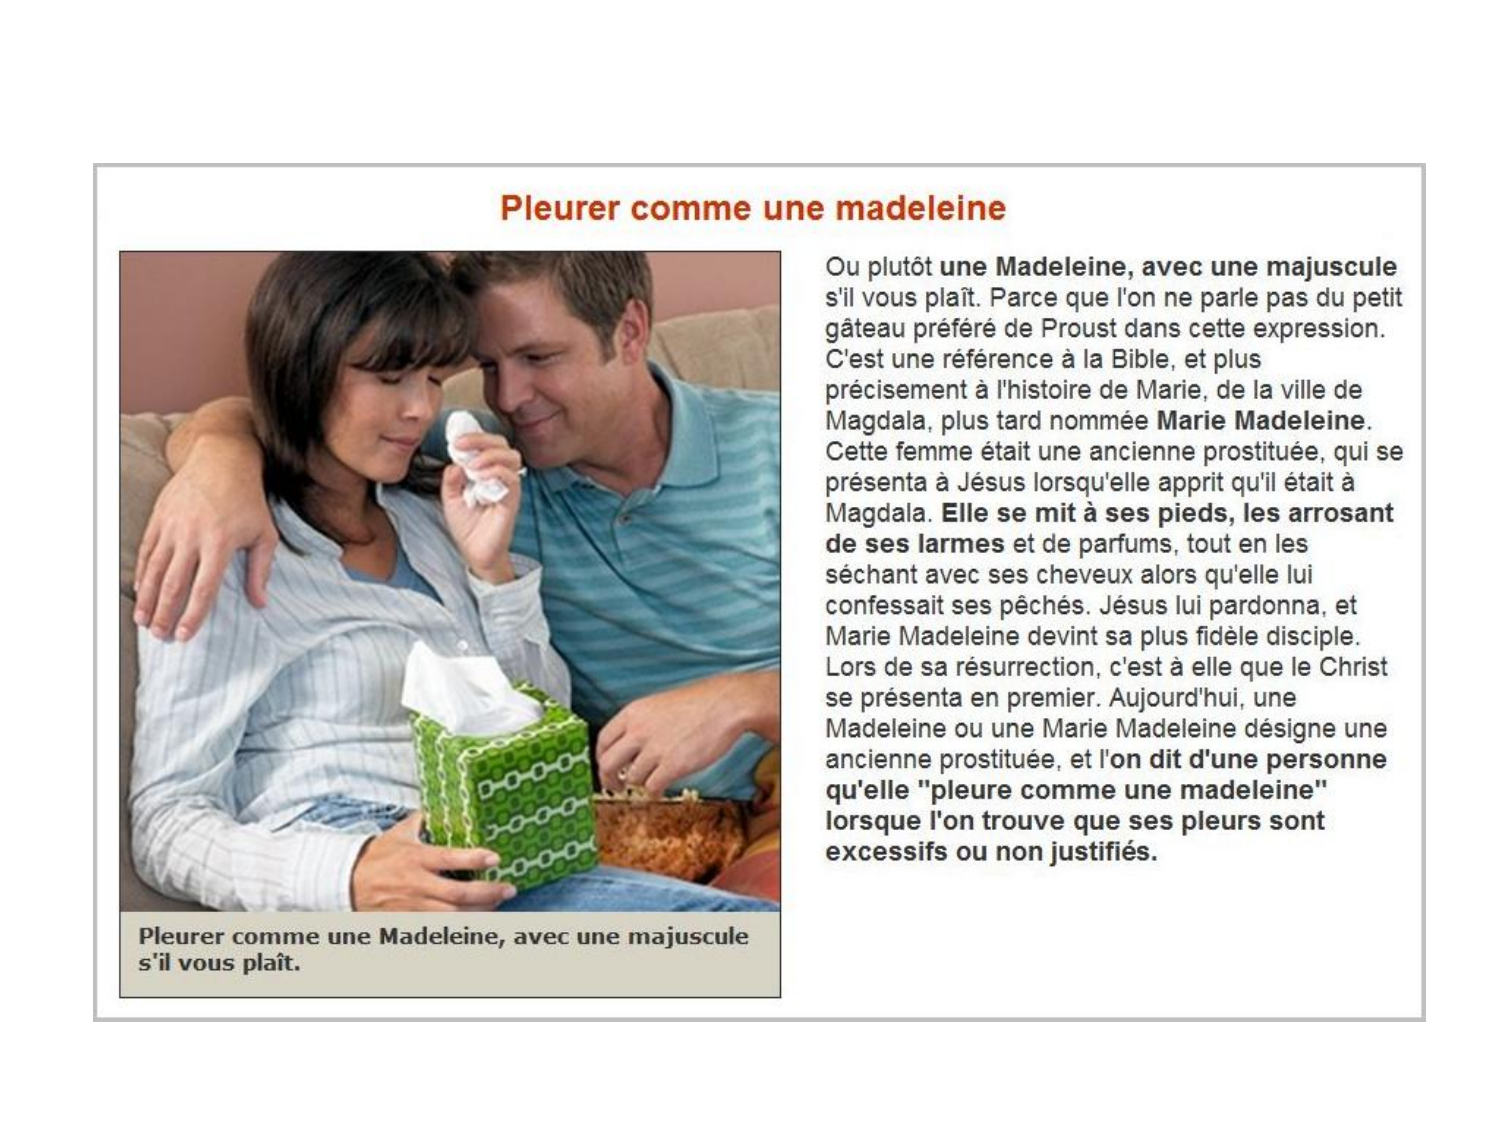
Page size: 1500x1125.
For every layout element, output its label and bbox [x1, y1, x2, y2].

title [75, 45, 1426, 233]
text_box [93, 164, 1426, 1022]
